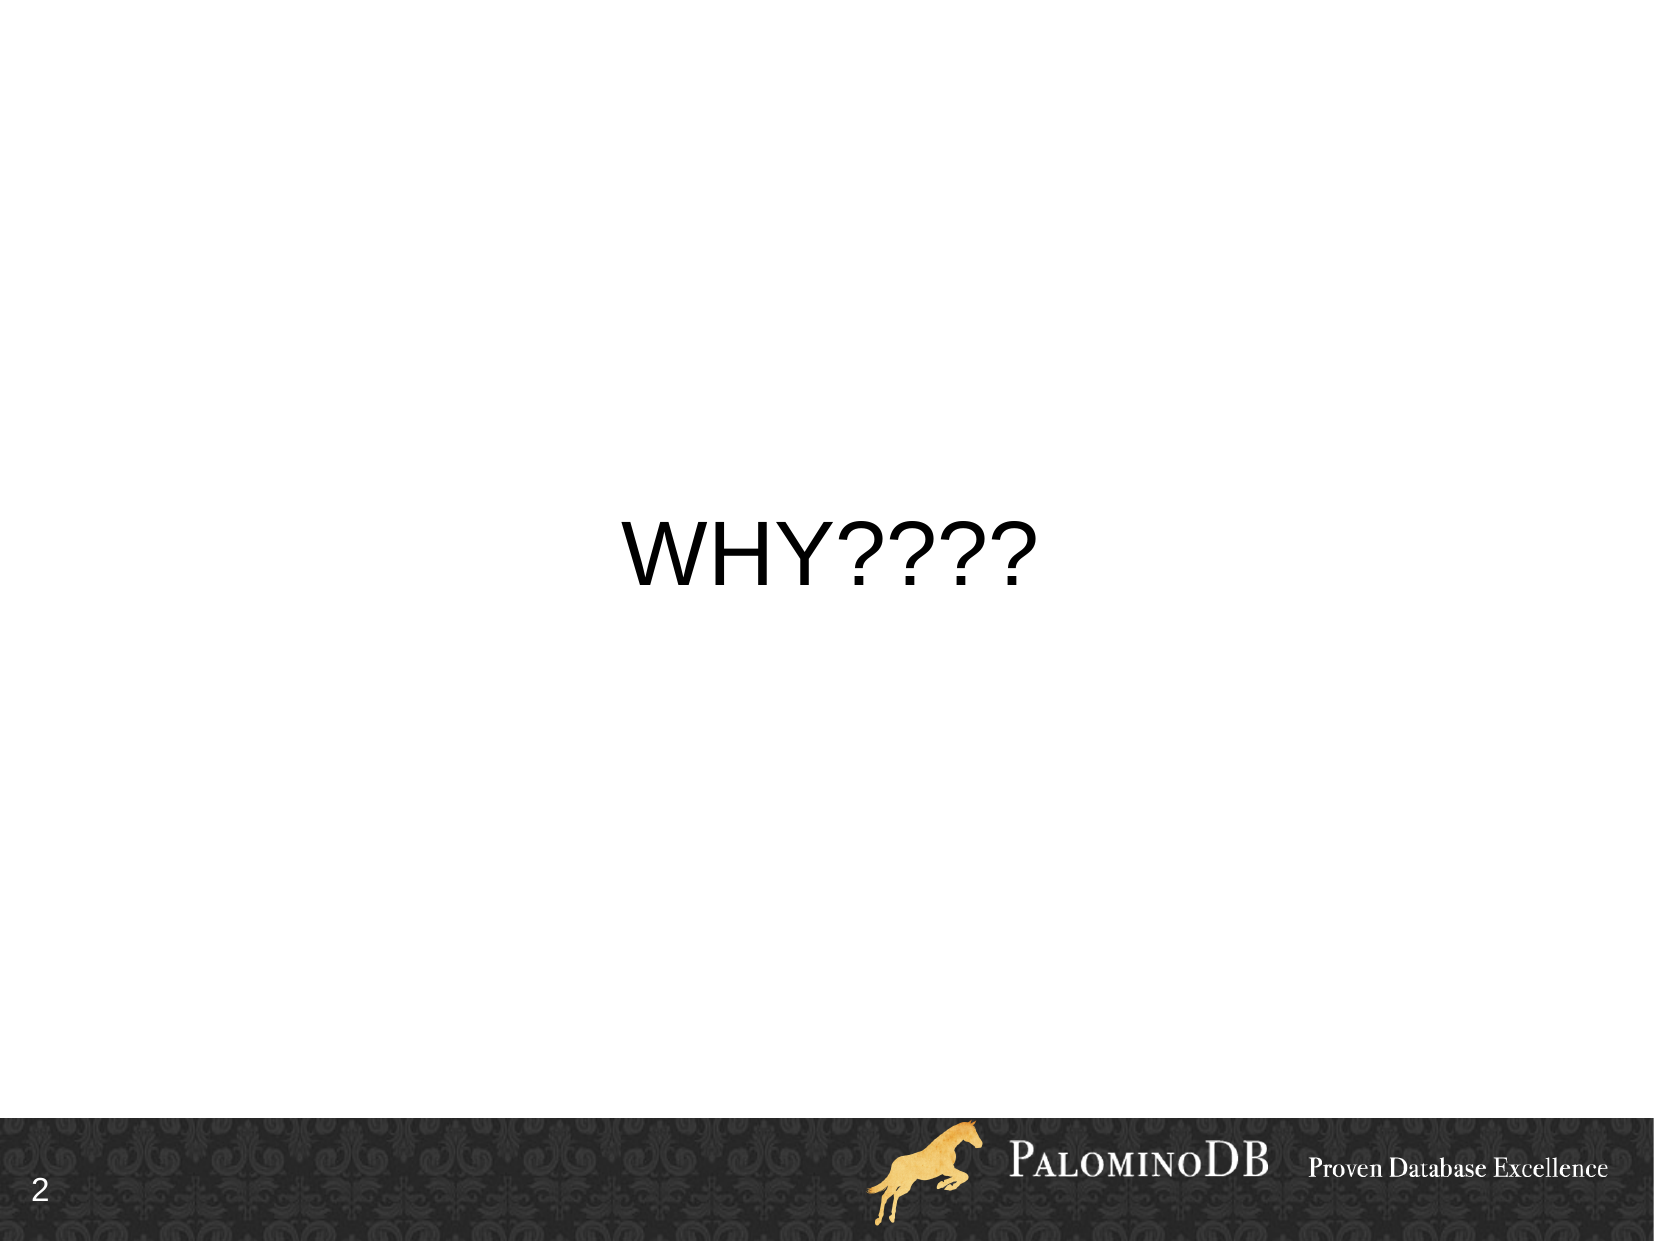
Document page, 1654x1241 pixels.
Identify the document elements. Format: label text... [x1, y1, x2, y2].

title WHY???? [86, 450, 1576, 658]
picture [0, 1109, 1654, 1241]
